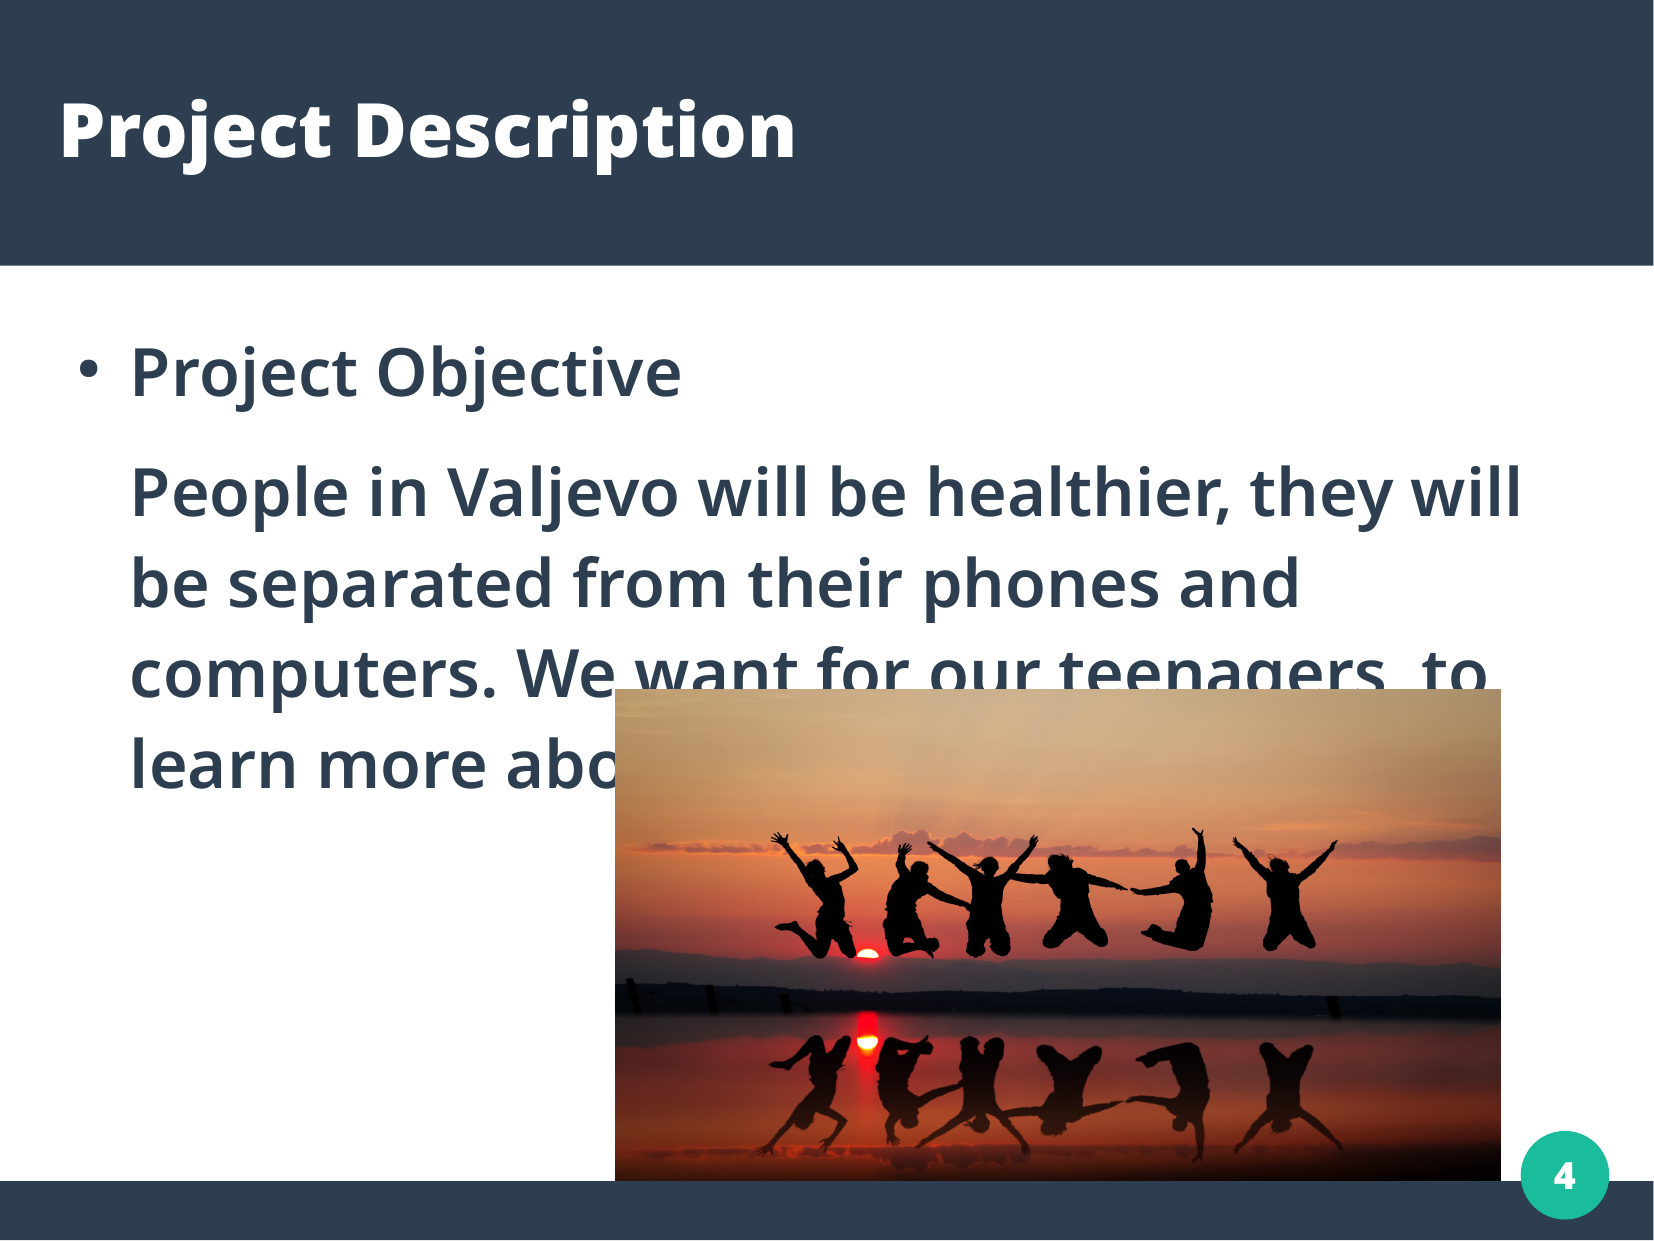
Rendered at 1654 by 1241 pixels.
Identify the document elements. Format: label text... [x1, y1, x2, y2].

list Project Objective People in Valjevo will be healthier, they will be separated from their phones and computers. We want for our teenagers to learn more about nature and friendship. [59, 324, 1595, 1152]
title Project Description [59, 49, 1595, 207]
picture [615, 689, 1501, 1181]
